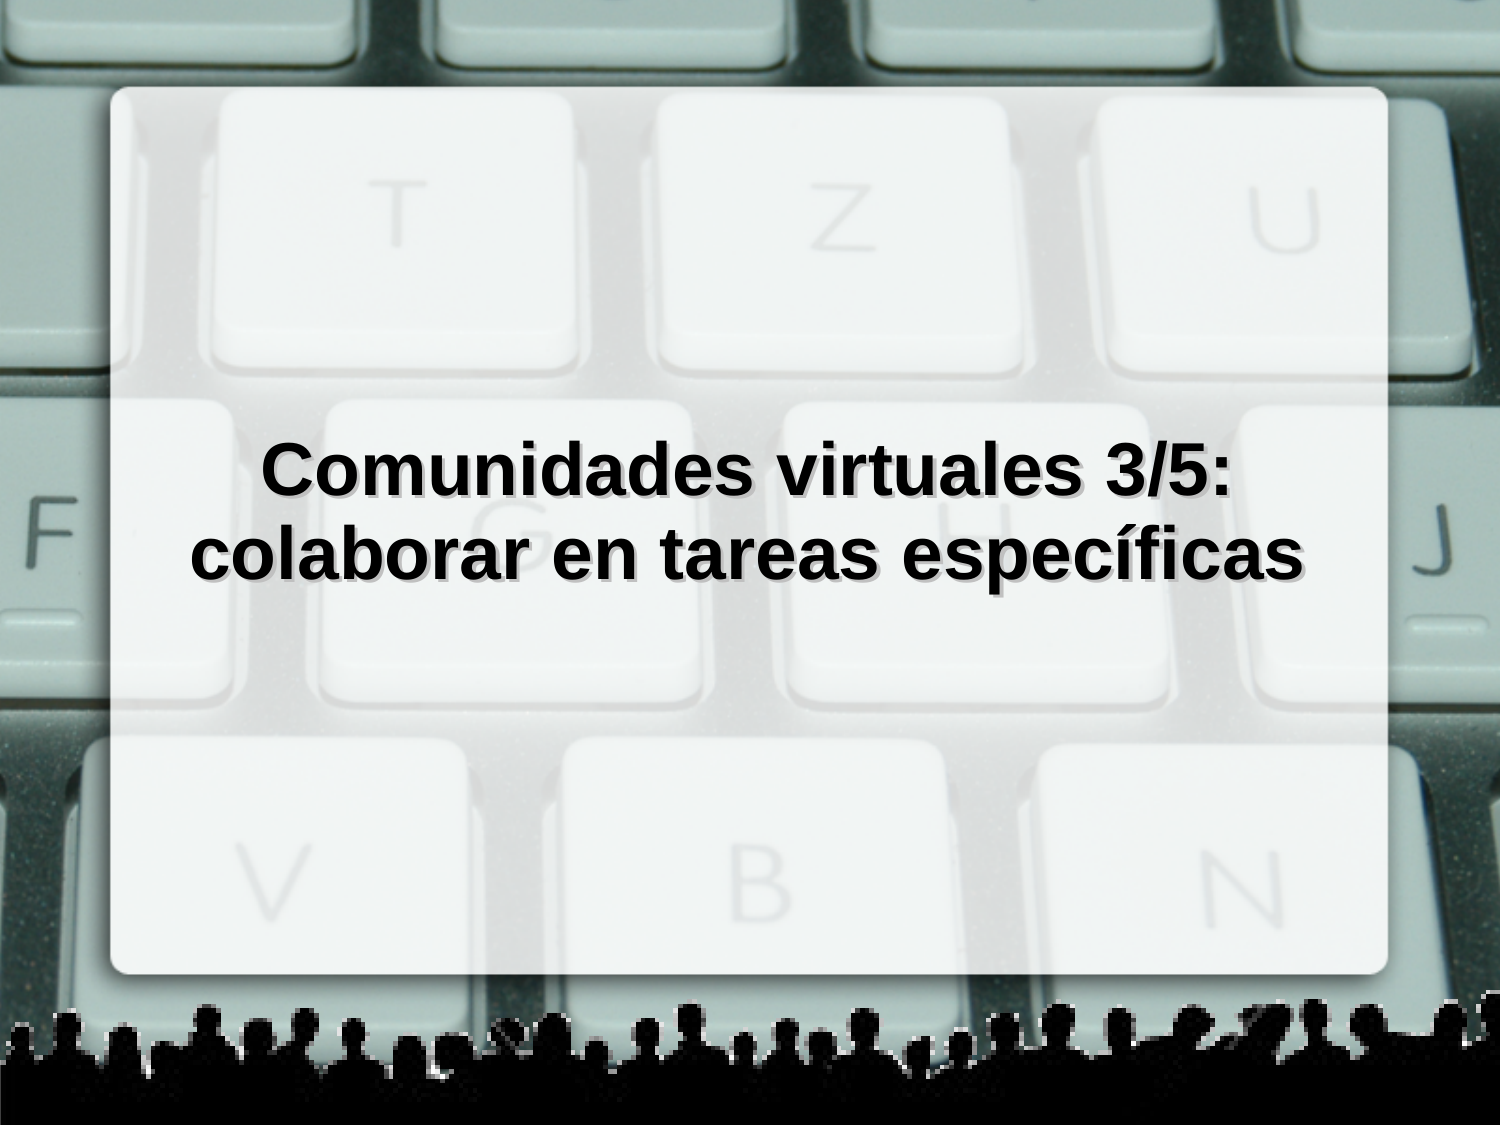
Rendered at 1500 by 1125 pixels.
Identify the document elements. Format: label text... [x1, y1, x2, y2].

title Comunidades virtuales 3/5: colaborar en tareas específicas [73, 411, 1423, 611]
picture [0, 0, 1500, 1125]
